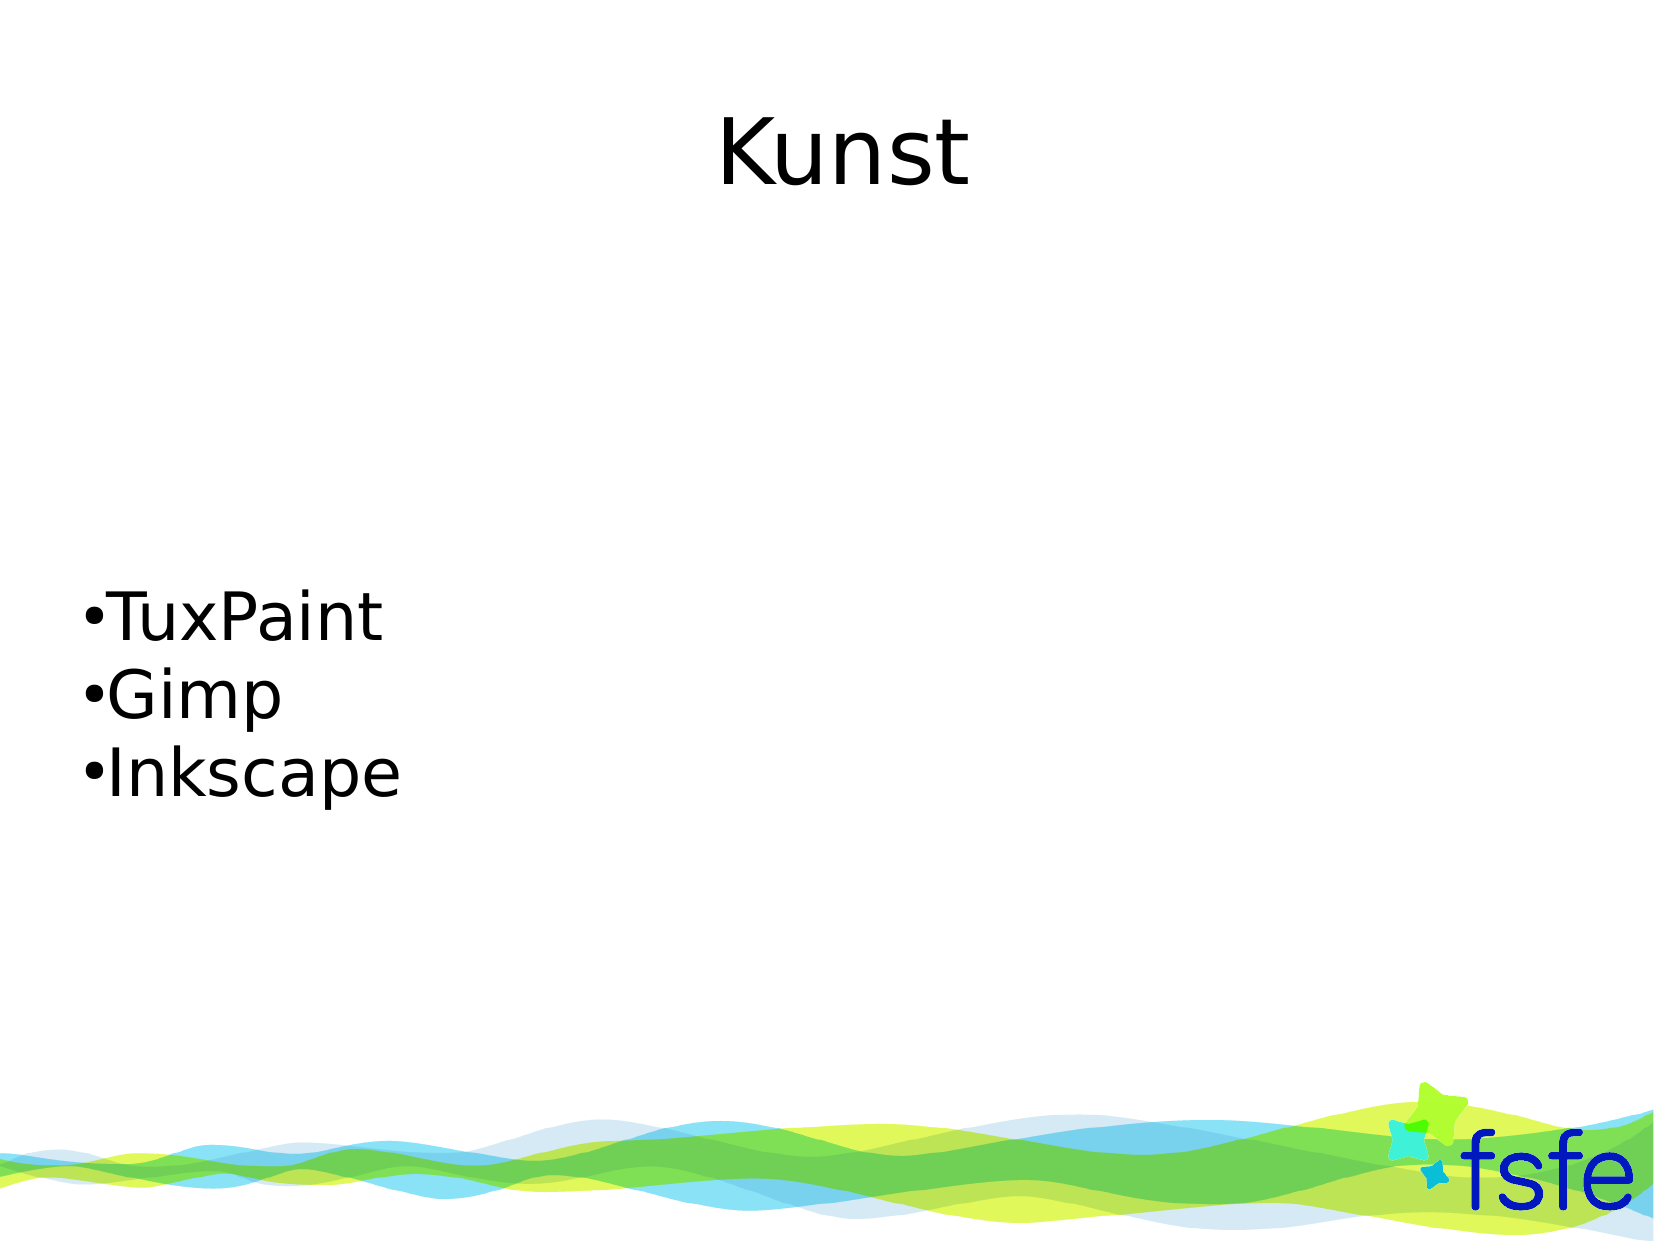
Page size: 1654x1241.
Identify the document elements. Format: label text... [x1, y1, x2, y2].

subtitle TuxPaint Gimp Inkscape [82, 297, 1565, 1093]
picture [0, 1081, 1654, 1241]
title Kunst [82, 56, 1571, 250]
